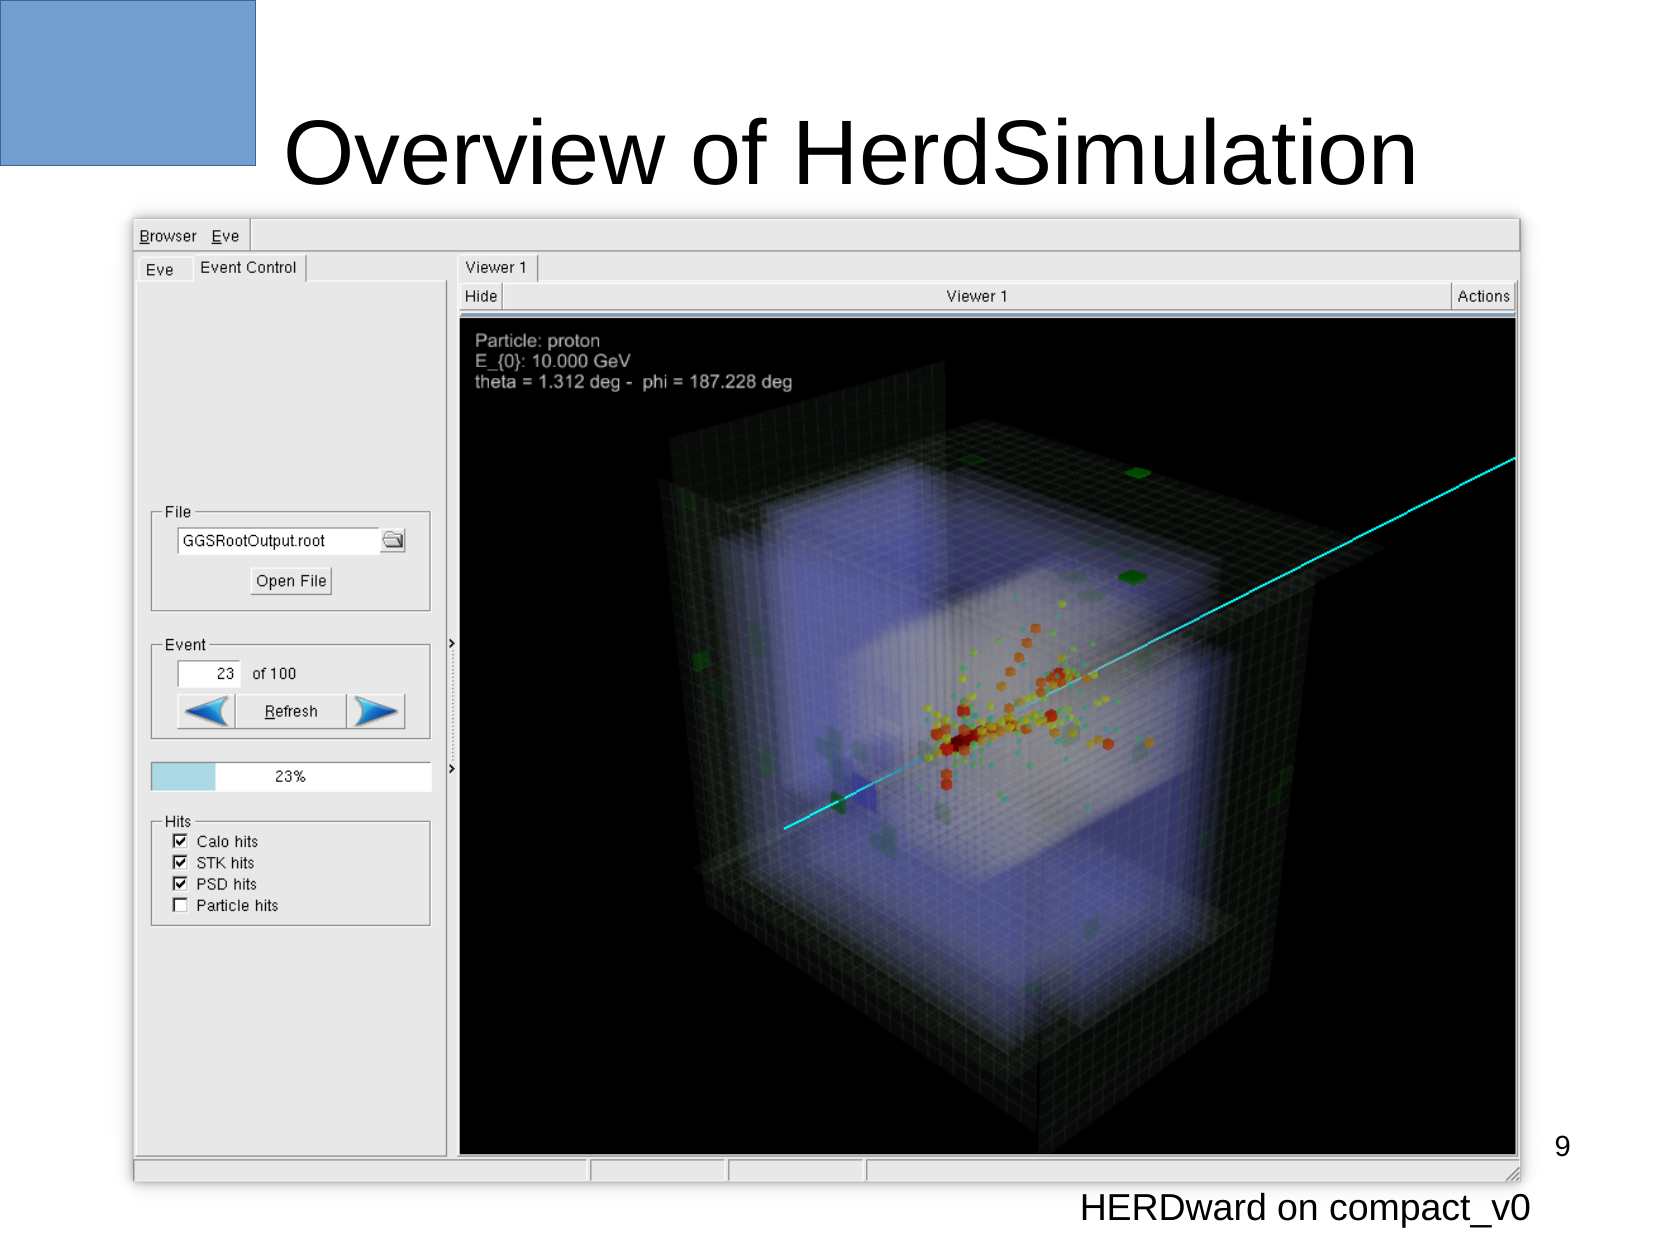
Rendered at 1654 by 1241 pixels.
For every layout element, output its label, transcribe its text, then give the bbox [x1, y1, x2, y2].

picture [108, 194, 1546, 1207]
text_box HERDward on compact_v0 [1065, 1179, 1591, 1237]
text_box [0, 0, 256, 166]
title Overview of HerdSimulation [82, 49, 1571, 257]
